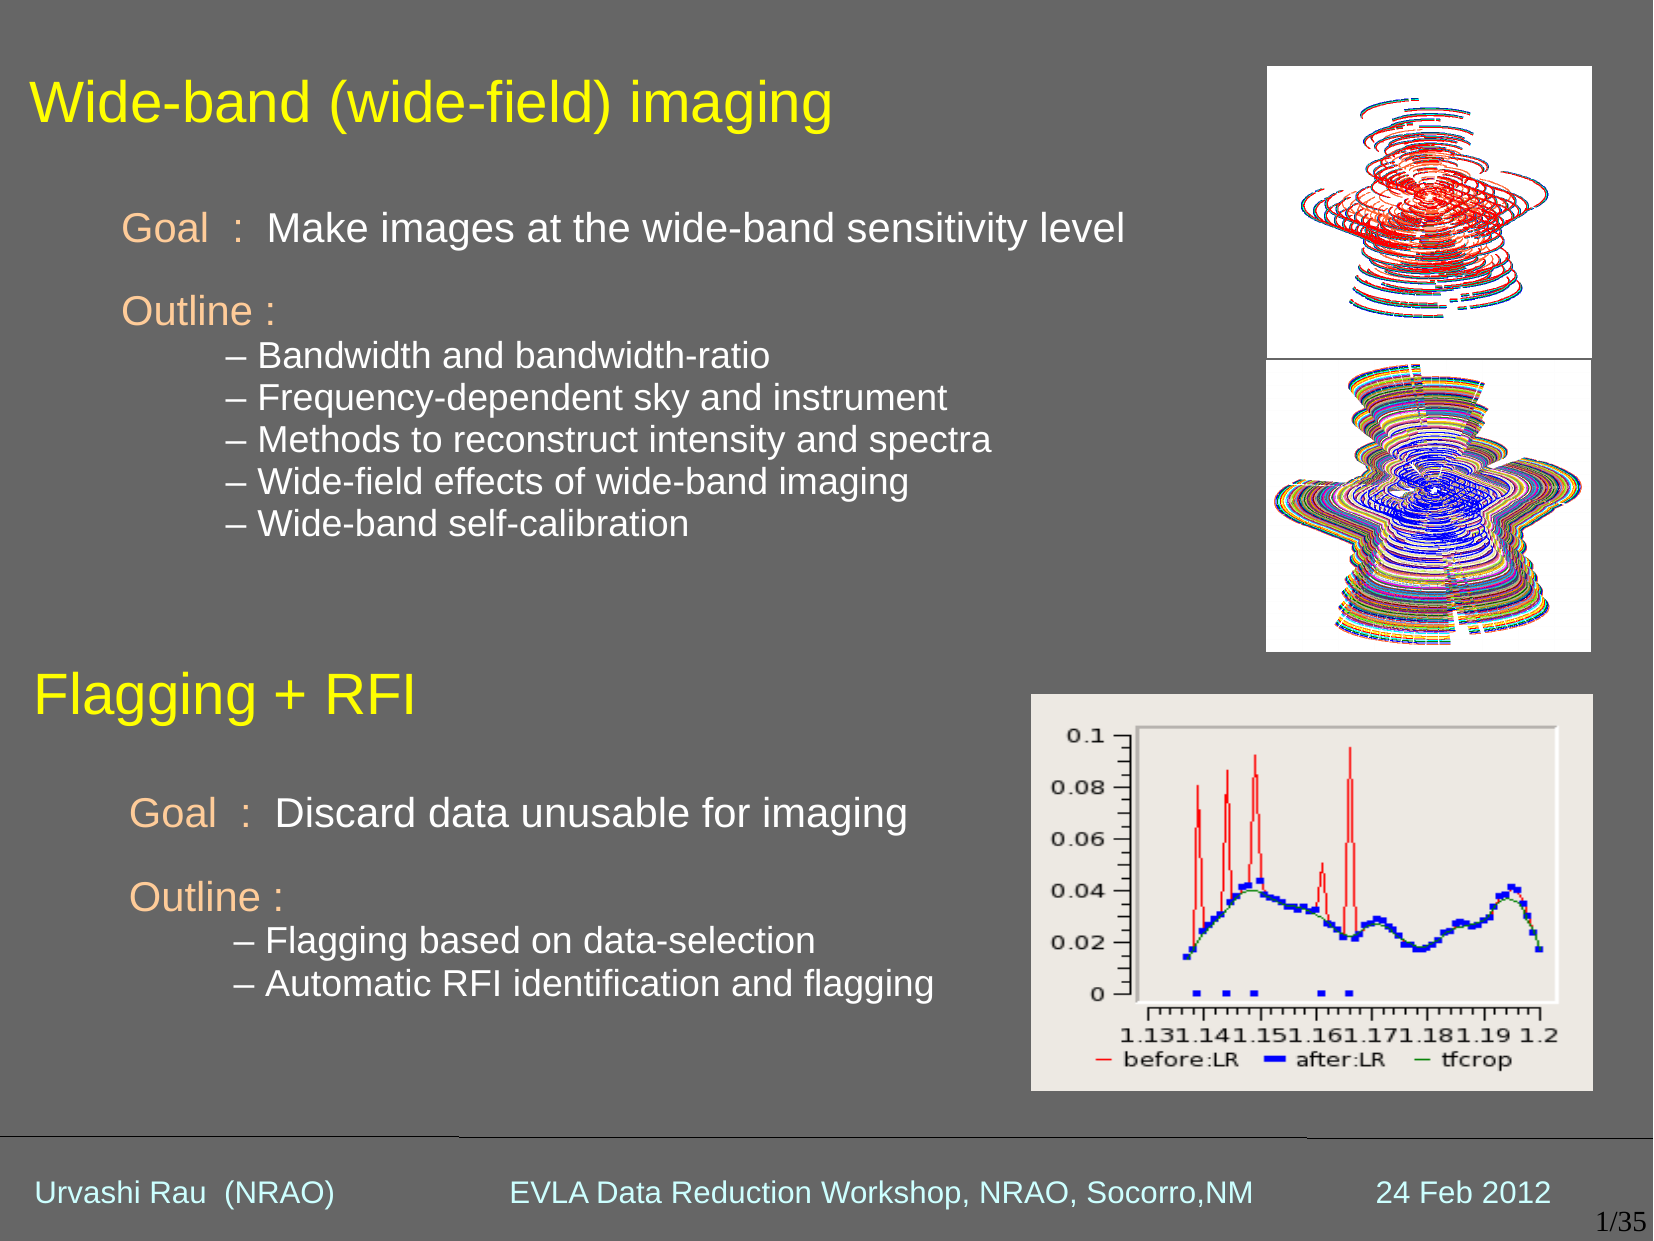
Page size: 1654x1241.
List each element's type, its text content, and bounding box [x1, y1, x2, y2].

picture [1031, 694, 1593, 1091]
text_box Goal : Discard data unusable for imaging Outline : – Flagging based on data-selection – Automatic RFI identification and flagging [114, 782, 961, 1099]
title Wide-band (wide-field) imaging [29, 60, 1175, 145]
text_box Goal : Make images at the wide-band sensitivity level Outline : – Bandwidth and bandwidth-ratio – Frequency-dependent sky and instrument – Methods to reconstruct intensity and spectra – Wide-field effects of wide-band imaging – Wide-band self-calibration [106, 197, 1151, 553]
text_box Urvashi Rau (NRAO) EVLA Data Reduction Workshop, NRAO, Socorro,NM 24 Feb 2012 [19, 1167, 1606, 1220]
picture [1267, 66, 1592, 358]
title Flagging + RFI [33, 651, 997, 737]
picture [1266, 360, 1591, 652]
